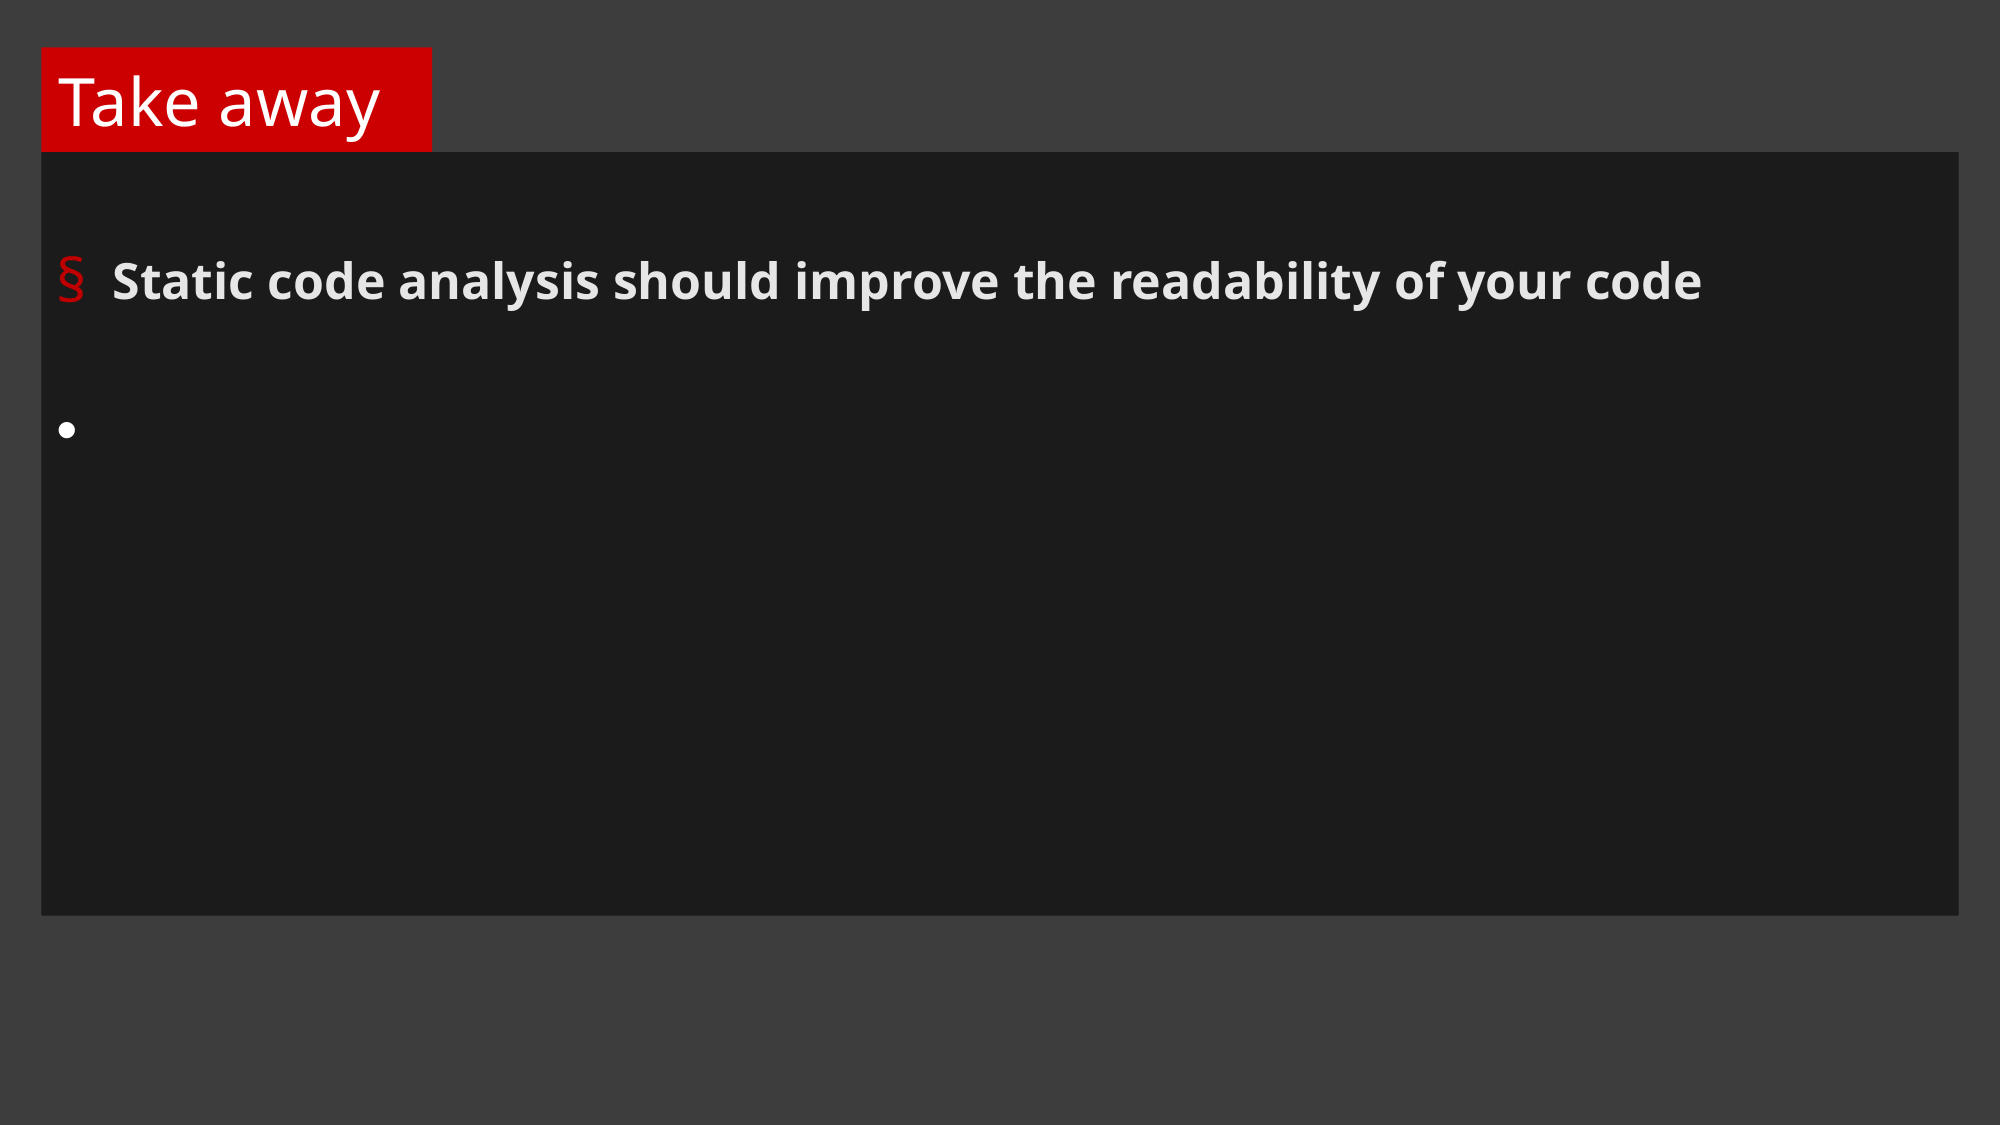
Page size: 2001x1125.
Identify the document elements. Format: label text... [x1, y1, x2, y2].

text_box Static code analysis should improve the readability of your code [41, 152, 1959, 916]
text_box [0, 0, 2000, 1125]
text_box Take away [41, 47, 433, 152]
